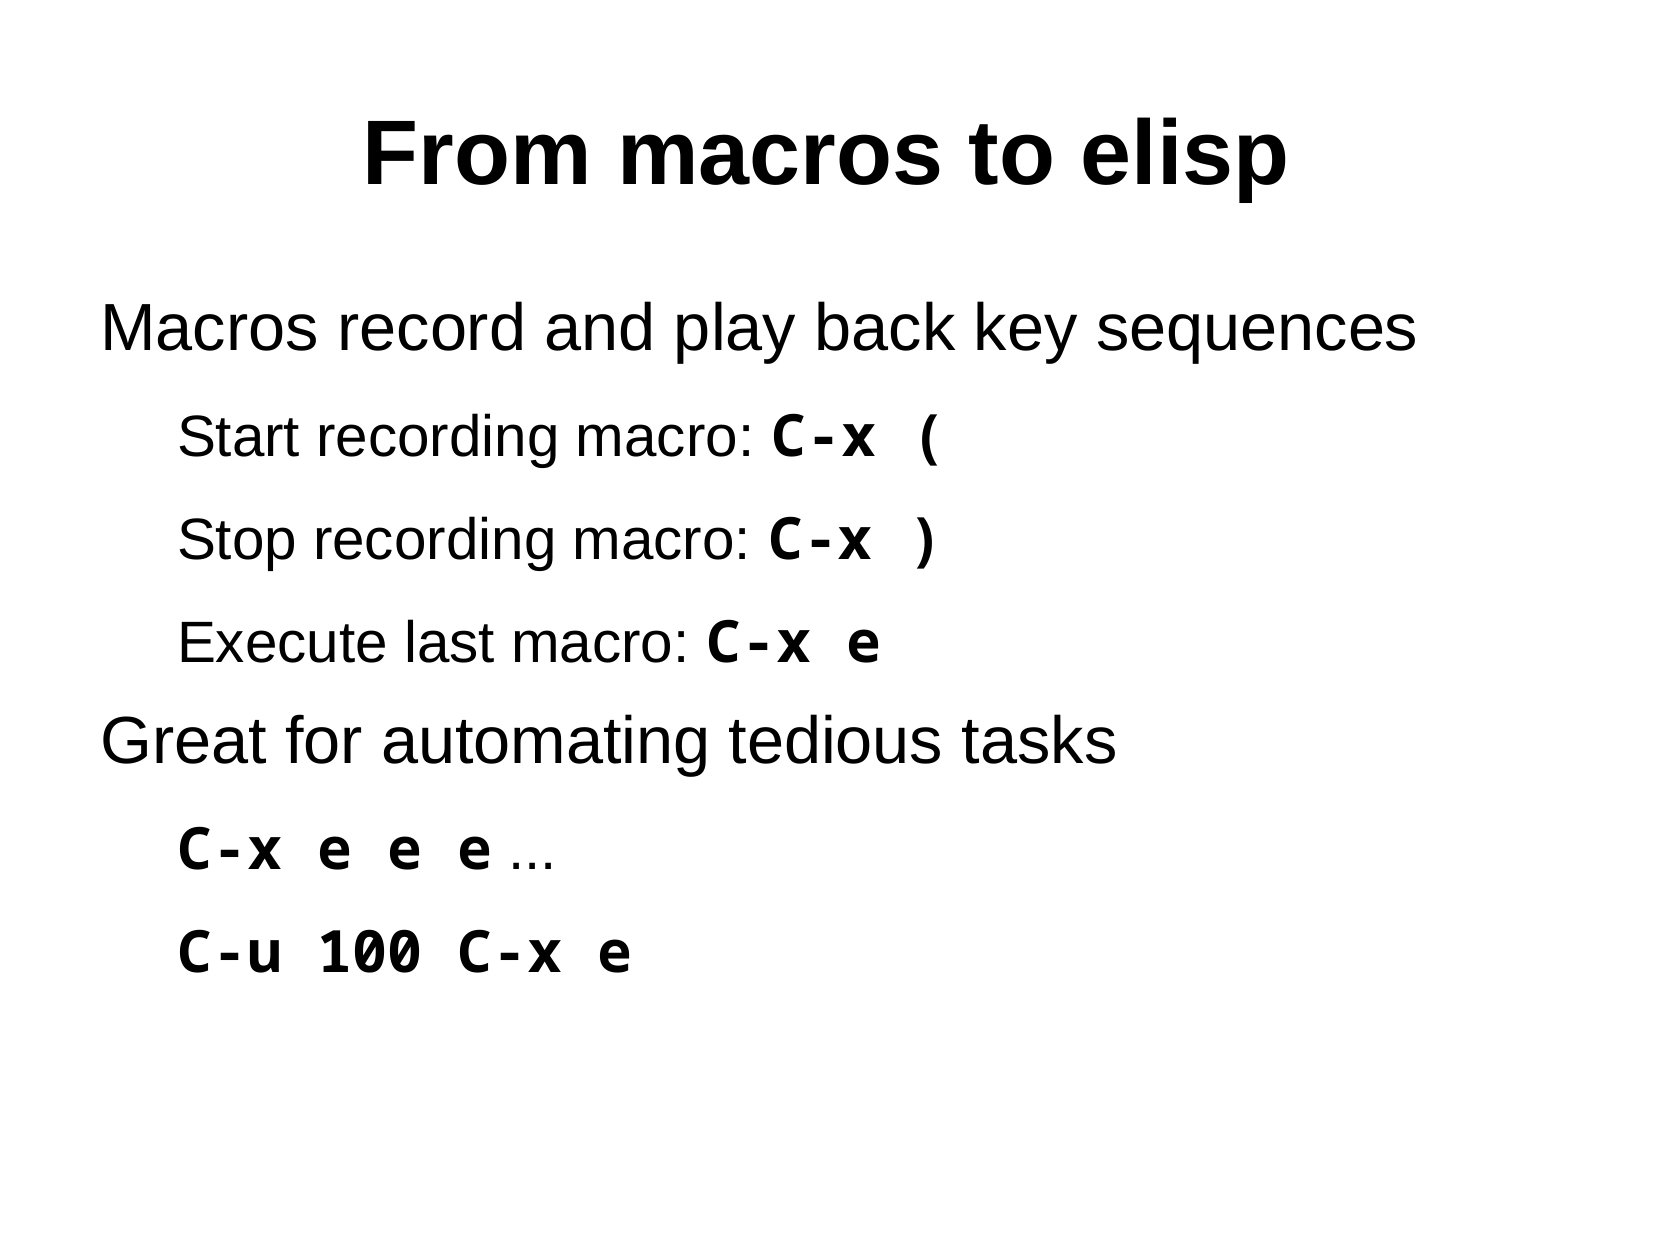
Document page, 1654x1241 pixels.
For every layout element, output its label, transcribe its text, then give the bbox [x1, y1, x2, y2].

title From macros to elisp [82, 56, 1571, 250]
list Macros record and play back key sequences Start recording macro: C-x ( Stop recording macro: C-x ) Execute last macro: C-x e Great for automating tedious tasks C-x e e e ... C-u 100 C-x e [82, 290, 1571, 1094]
